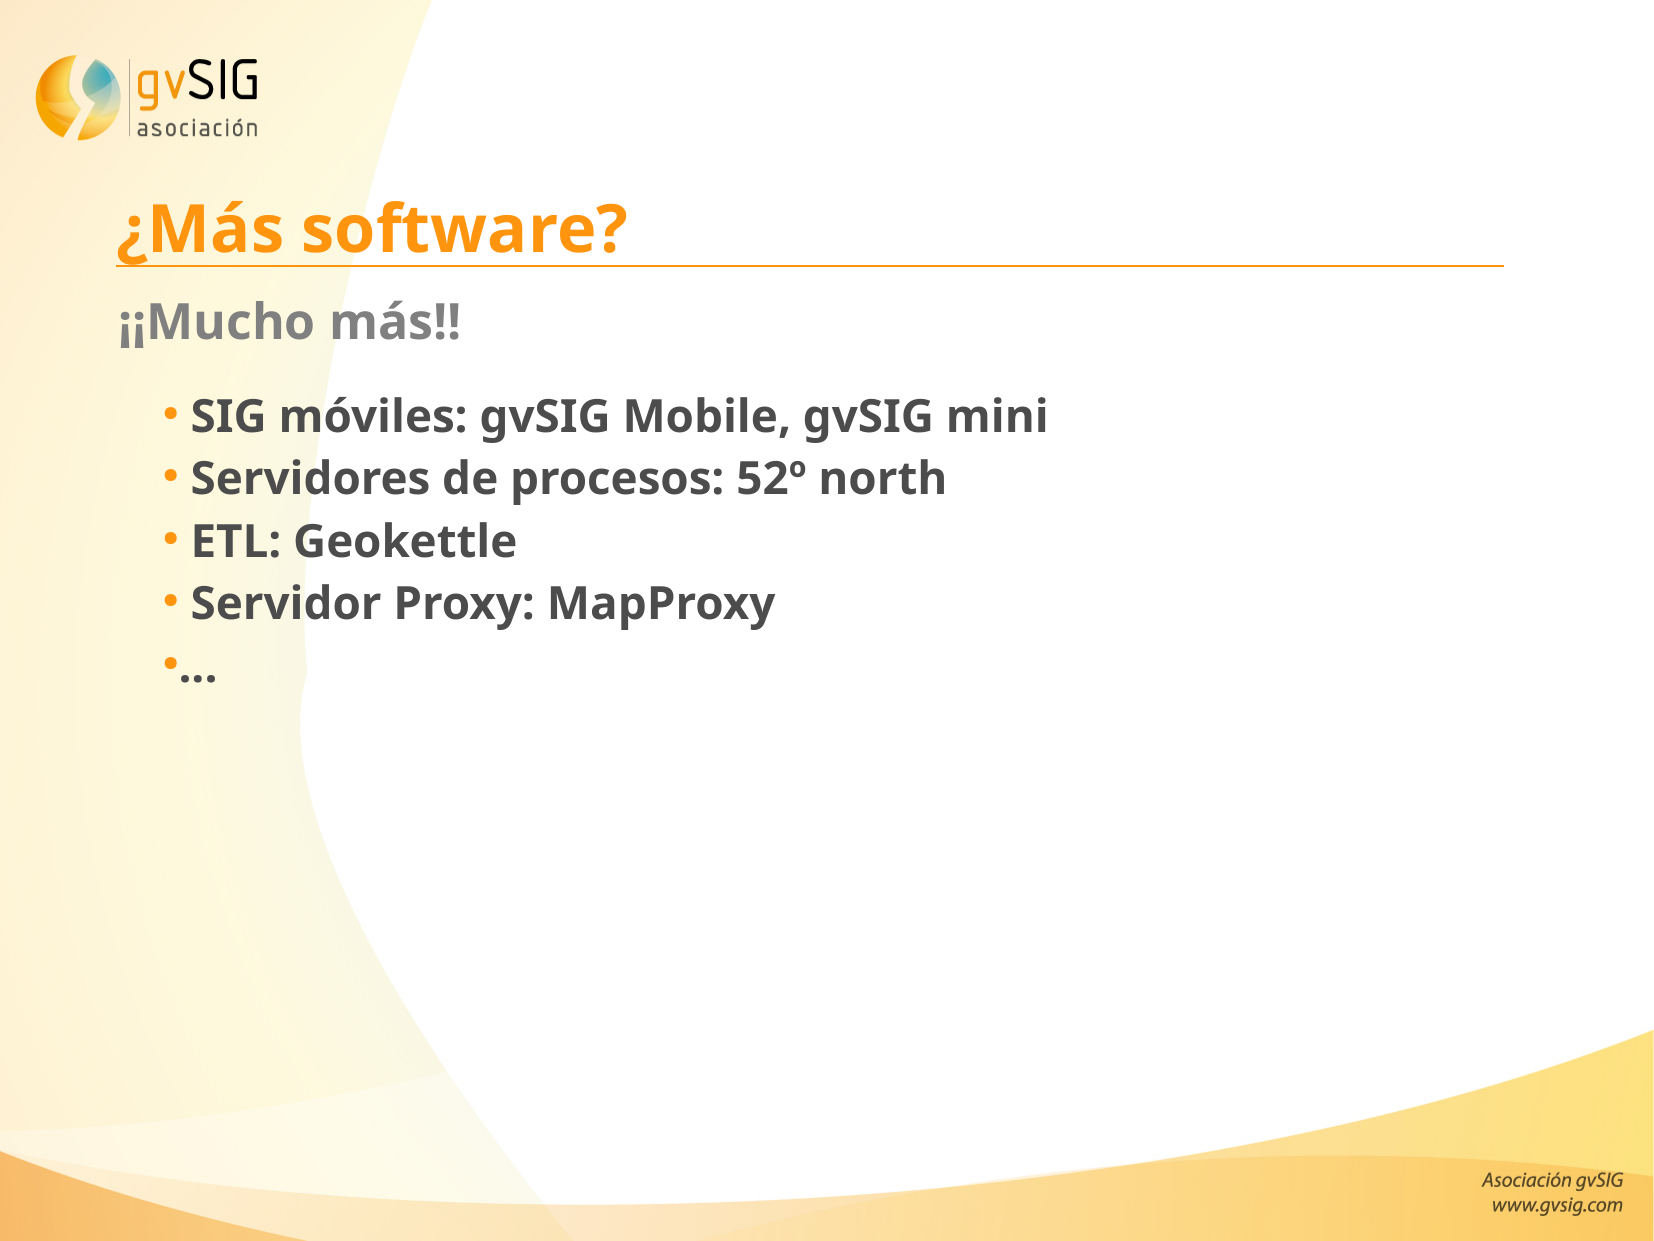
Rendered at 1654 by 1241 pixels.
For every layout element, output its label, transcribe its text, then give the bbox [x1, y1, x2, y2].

picture [0, 0, 1654, 1241]
title ¿Más software? [116, 177, 1605, 276]
title ¡¡Mucho más!! [118, 276, 1093, 365]
text_box SIG móviles: gvSIG Mobile, gvSIG mini Servidores de procesos: 52º north ETL: Geokettle Servidor Proxy: MapProxy ... [147, 324, 1536, 709]
